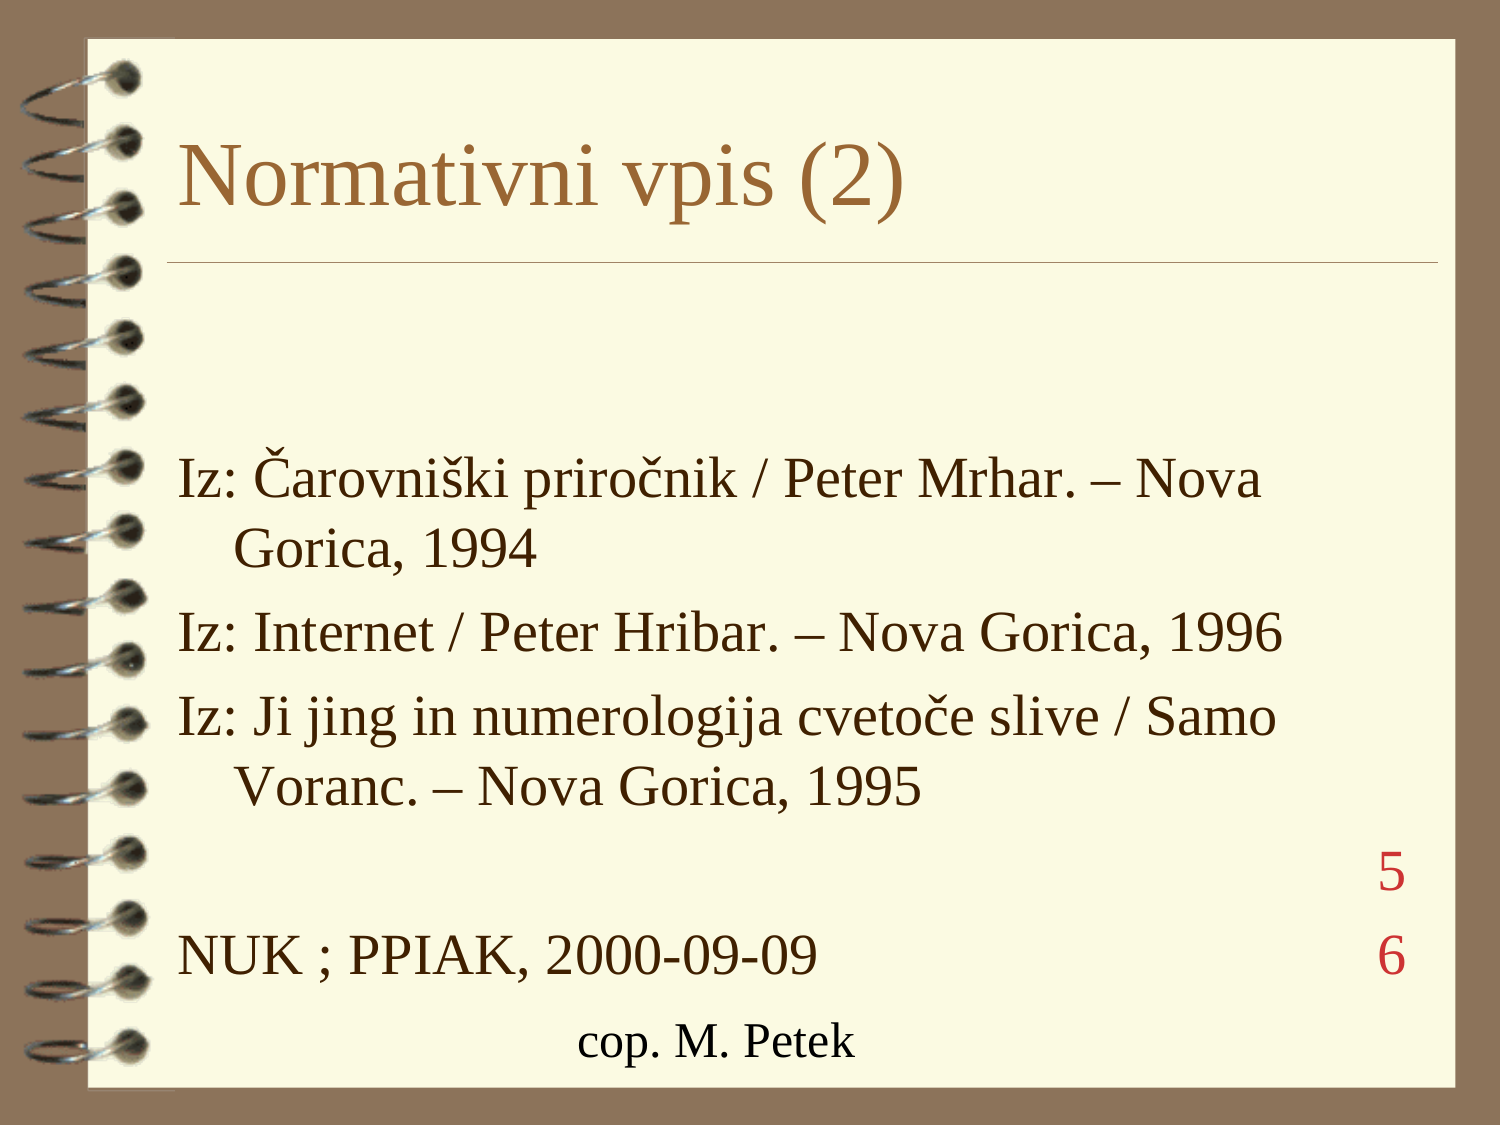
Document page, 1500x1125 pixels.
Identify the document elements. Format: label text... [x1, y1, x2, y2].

title Normativni vpis (2) [162, 74, 1438, 262]
picture [0, 0, 175, 1125]
list Iz: Čarovniški priročnik / Peter Mrhar. – Nova Gorica, 1994 Iz: Internet / Peter Hribar. – Nova Gorica, 1996 Iz: Ji jing in numerologija cvetoče slive / Samo Voranc. – Nova Gorica, 1995 5 NUK ; PPIAK, 2000-09-09 6 [162, 262, 1438, 1047]
